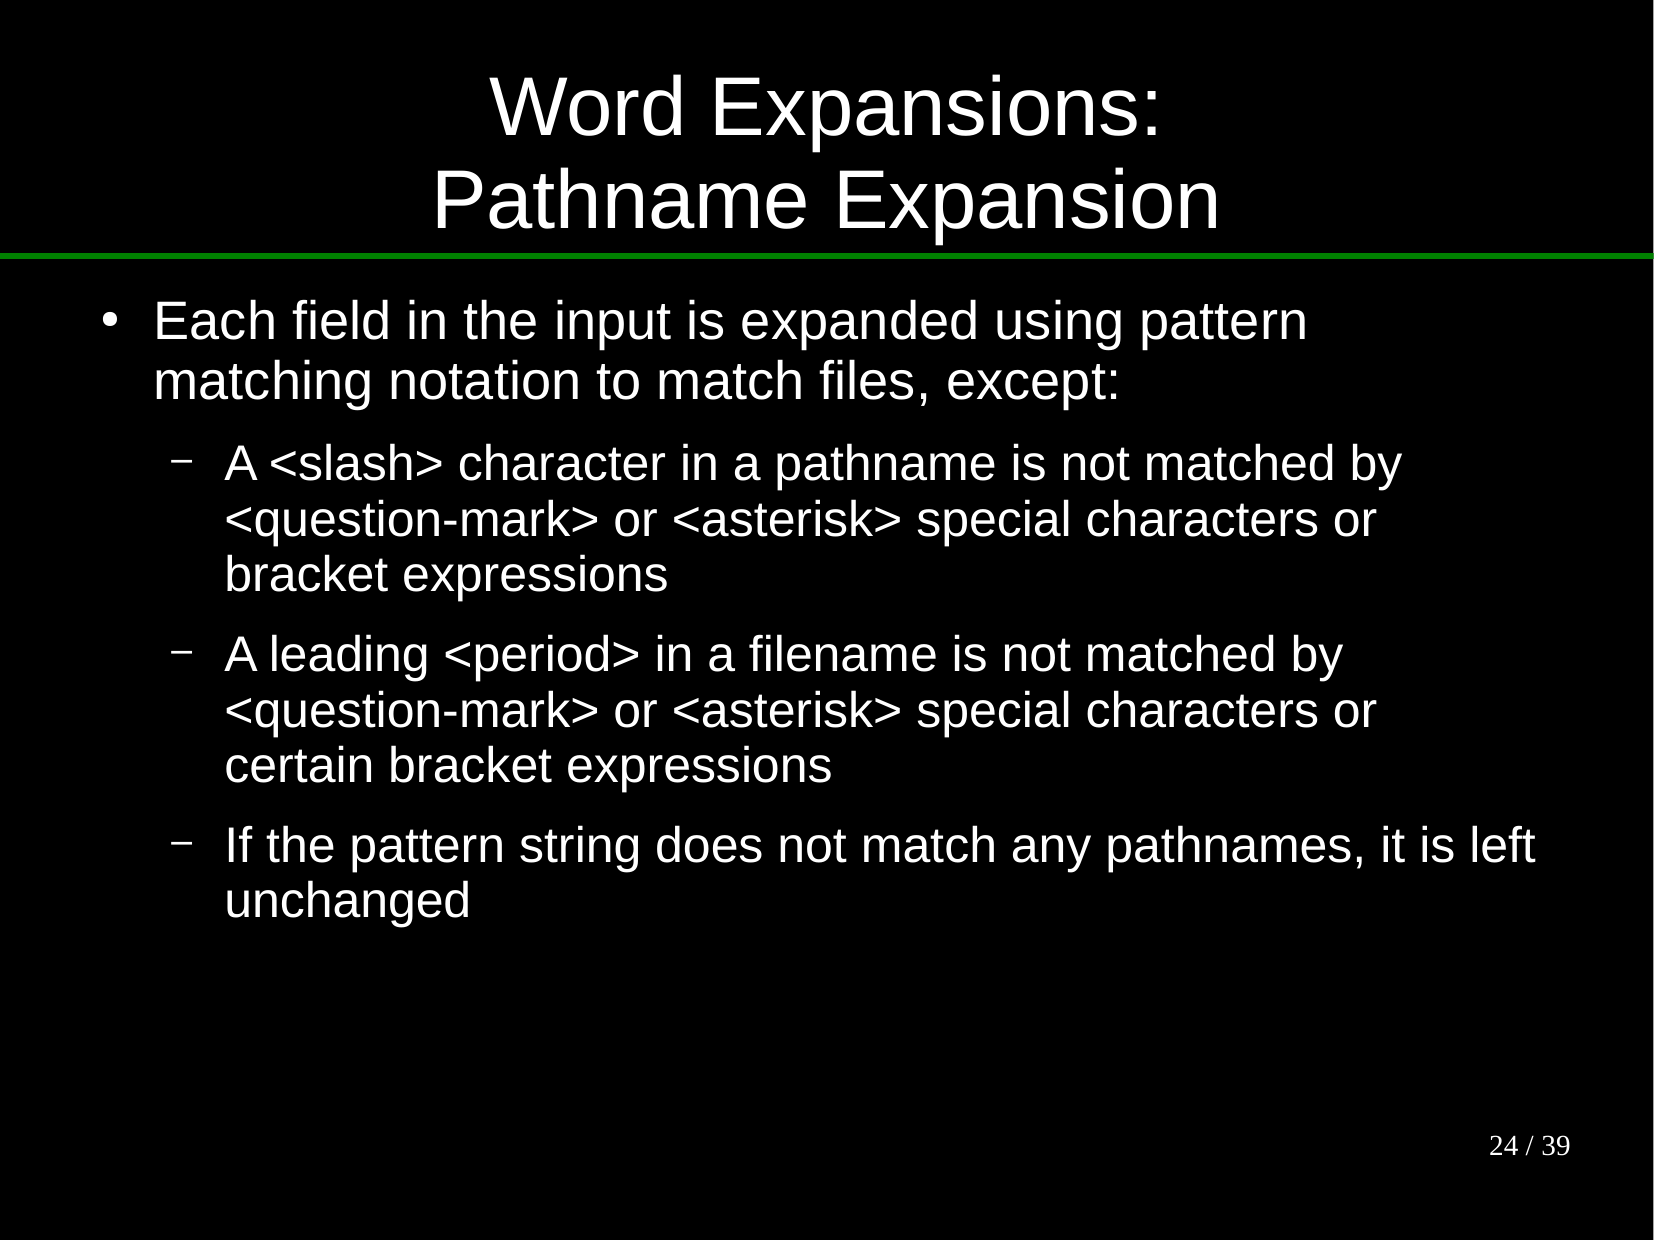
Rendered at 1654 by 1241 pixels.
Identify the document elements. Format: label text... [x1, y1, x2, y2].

title Word Expansions: Pathname Expansion [82, 49, 1571, 257]
list Each field in the input is expanded using pattern matching notation to match files, except: A <slash> character in a pathname is not matched by <question-mark> or <asterisk> special characters or bracket expressions A leading <period> in a filename is not matched by <question-mark> or <asterisk> special characters or certain bracket expressions If the pattern string does not match any pathnames, it is left unchanged [82, 290, 1538, 1010]
